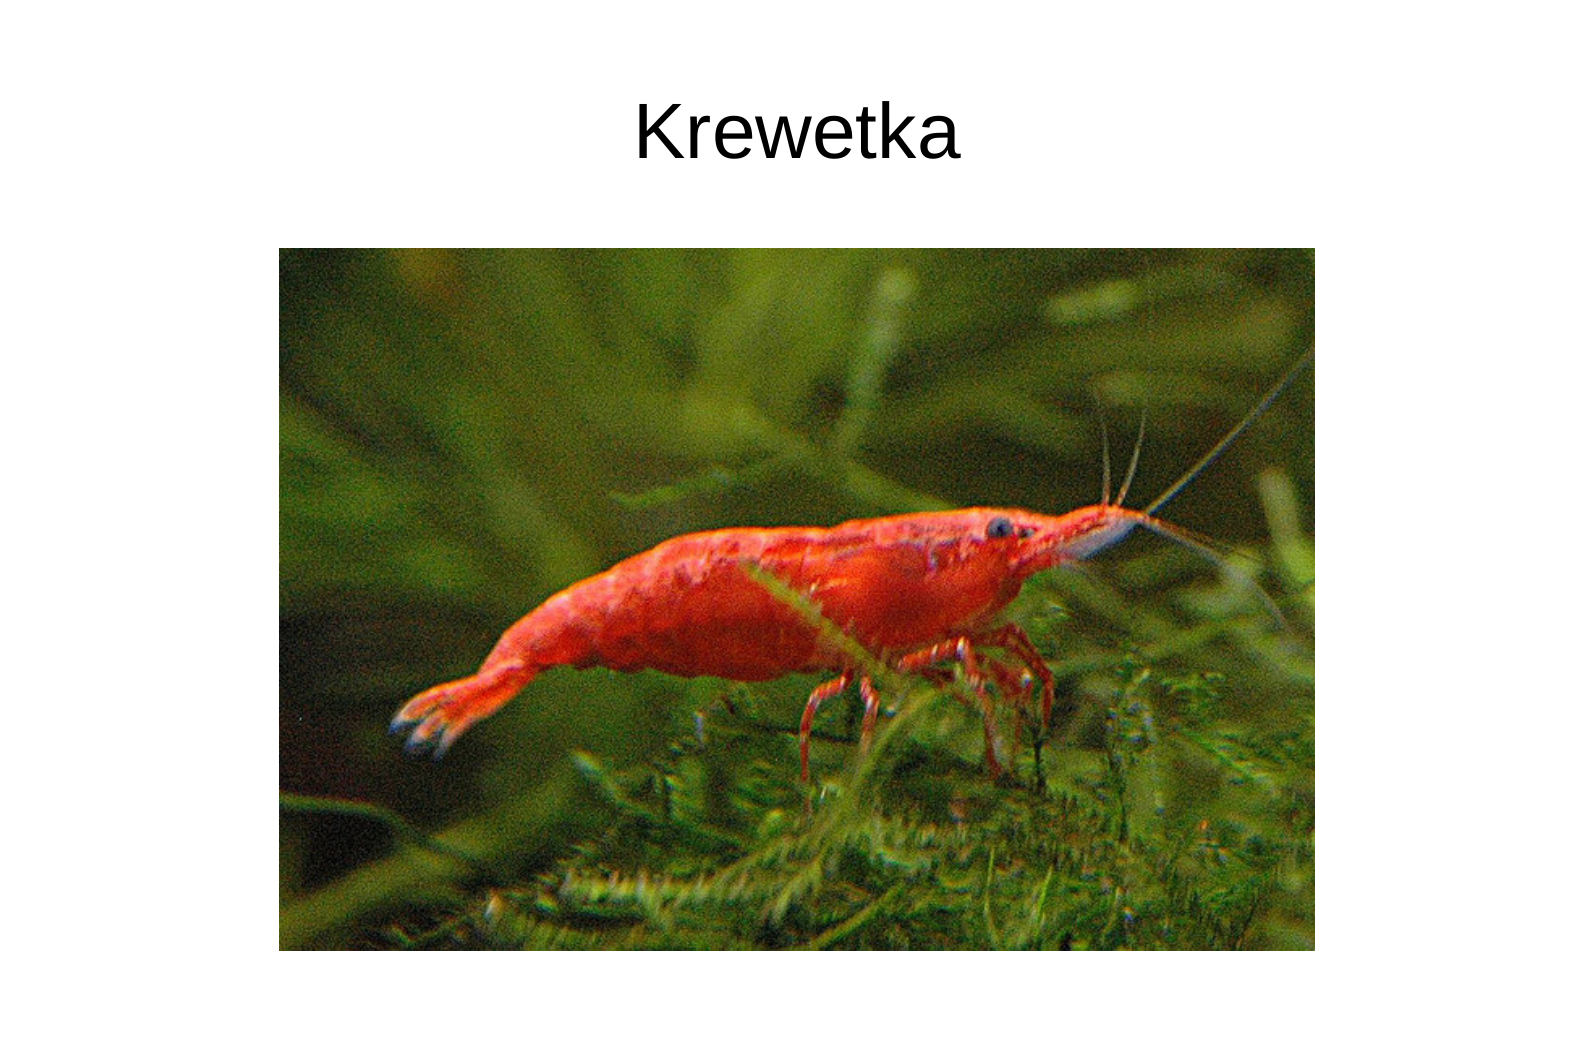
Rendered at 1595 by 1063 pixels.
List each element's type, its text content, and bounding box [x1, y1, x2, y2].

title Krewetka [79, 42, 1515, 220]
picture [279, 248, 1315, 951]
